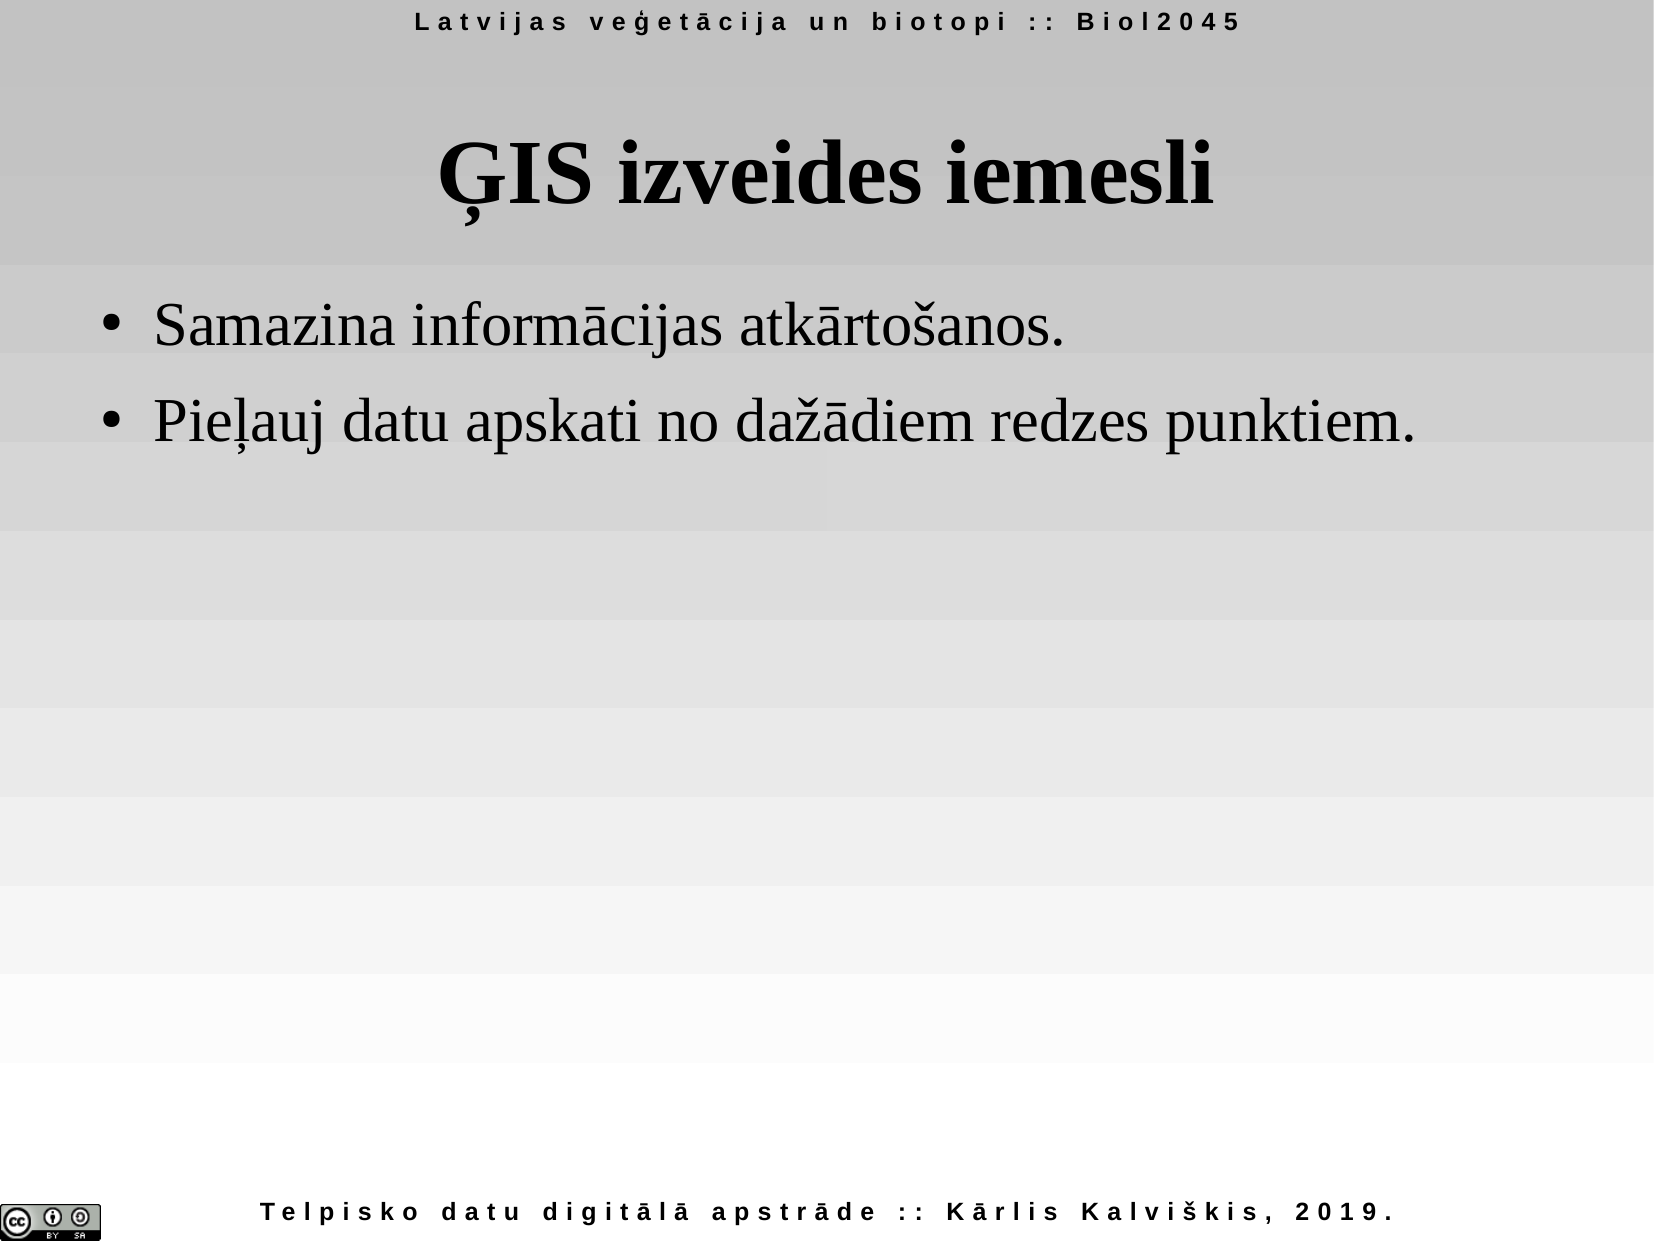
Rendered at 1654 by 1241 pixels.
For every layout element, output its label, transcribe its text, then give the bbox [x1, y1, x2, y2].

list Samazina informācijas atkārtošanos. Pieļauj datu apskati no dažādiem redzes punktiem. [82, 289, 1571, 1113]
title ĢIS izveides iemesli [29, 49, 1625, 296]
picture [0, 0, 1654, 1241]
